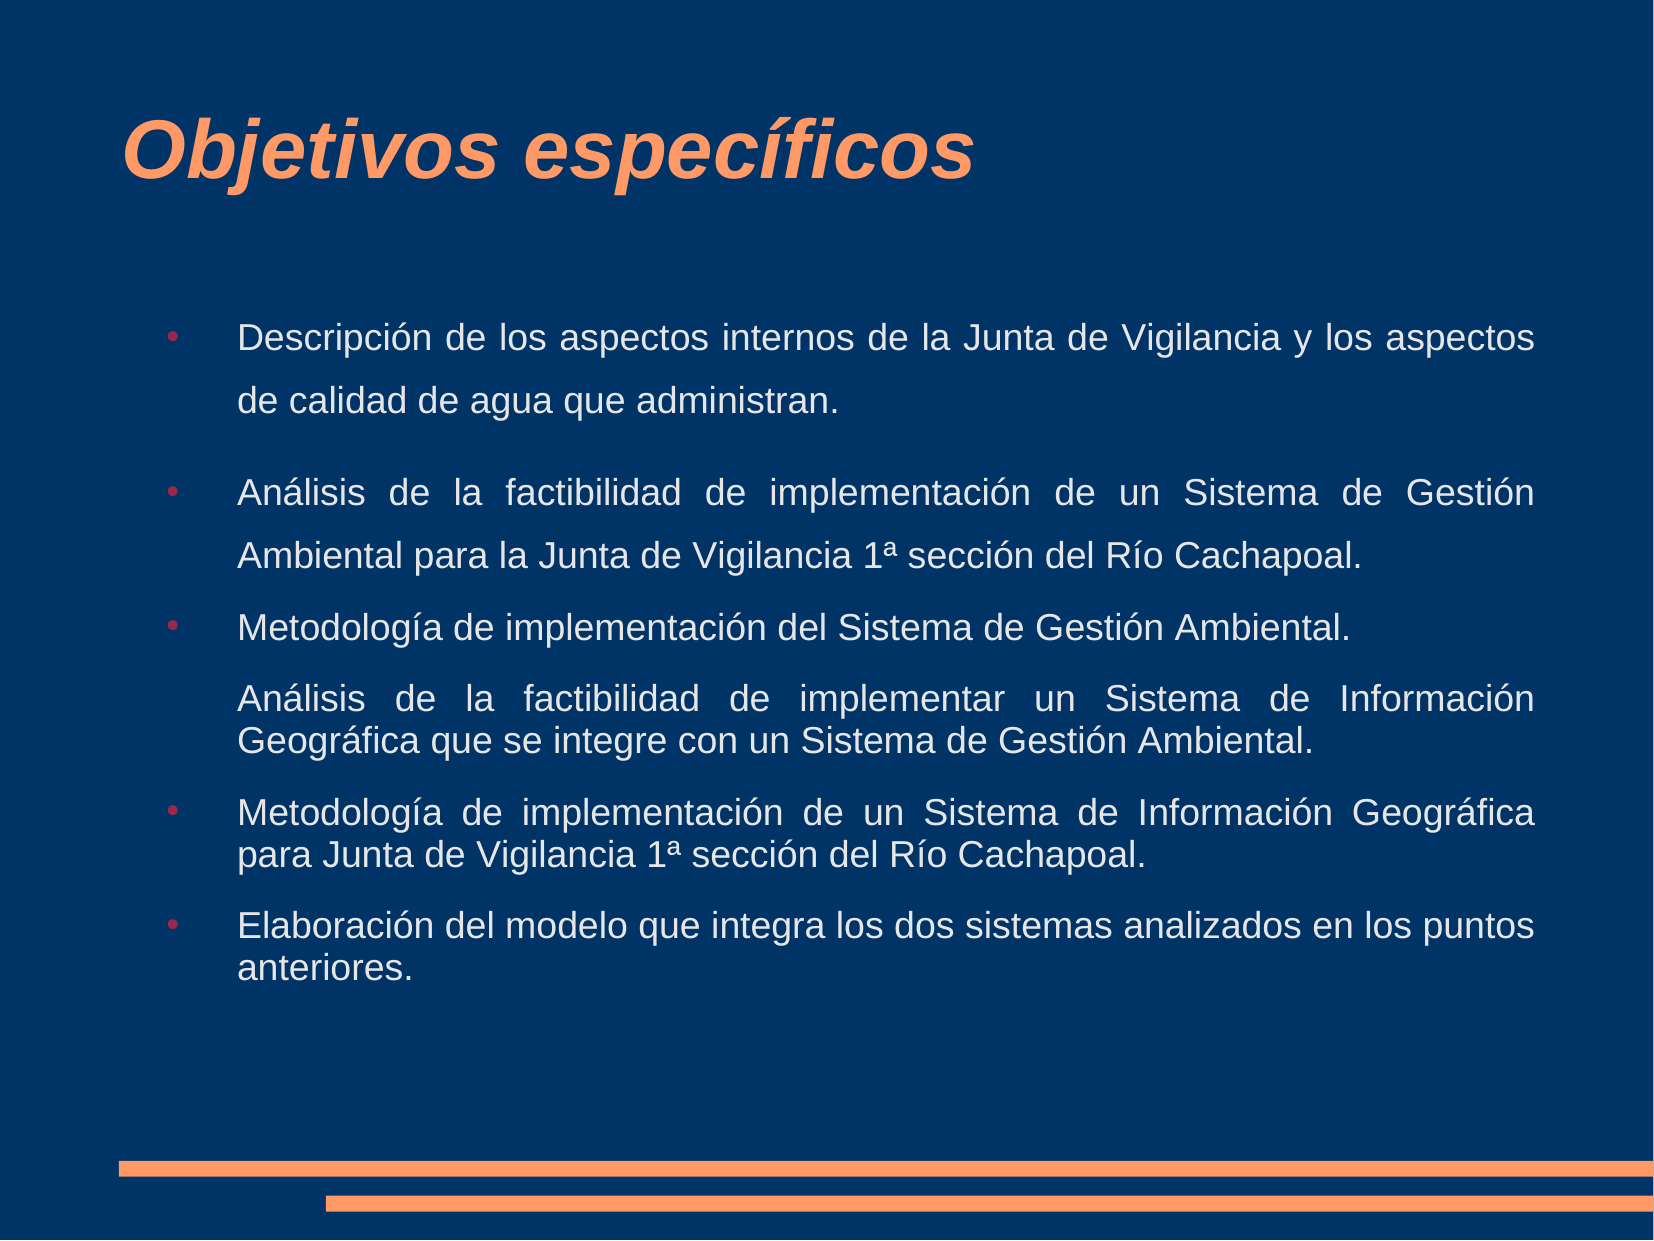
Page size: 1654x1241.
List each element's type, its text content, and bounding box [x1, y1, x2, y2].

list Descripción de los aspectos internos de la Junta de Vigilancia y los aspectos de calidad de agua que administran. Análisis de la factibilidad de implementación de un Sistema de Gestión Ambiental para la Junta de Vigilancia 1ª sección del Río Cachapoal. Metodología de implementación del Sistema de Gestión Ambiental. Análisis de la factibilidad de implementar un Sistema de Información Geográfica que se integre con un Sistema de Gestión Ambiental. Metodología de implementación de un Sistema de Información Geográfica para Junta de Vigilancia 1ª sección del Río Cachapoal. Elaboración del modelo que integra los dos sistemas analizados en los puntos anteriores. [154, 295, 1536, 1077]
title Objetivos específicos [121, 46, 1534, 254]
